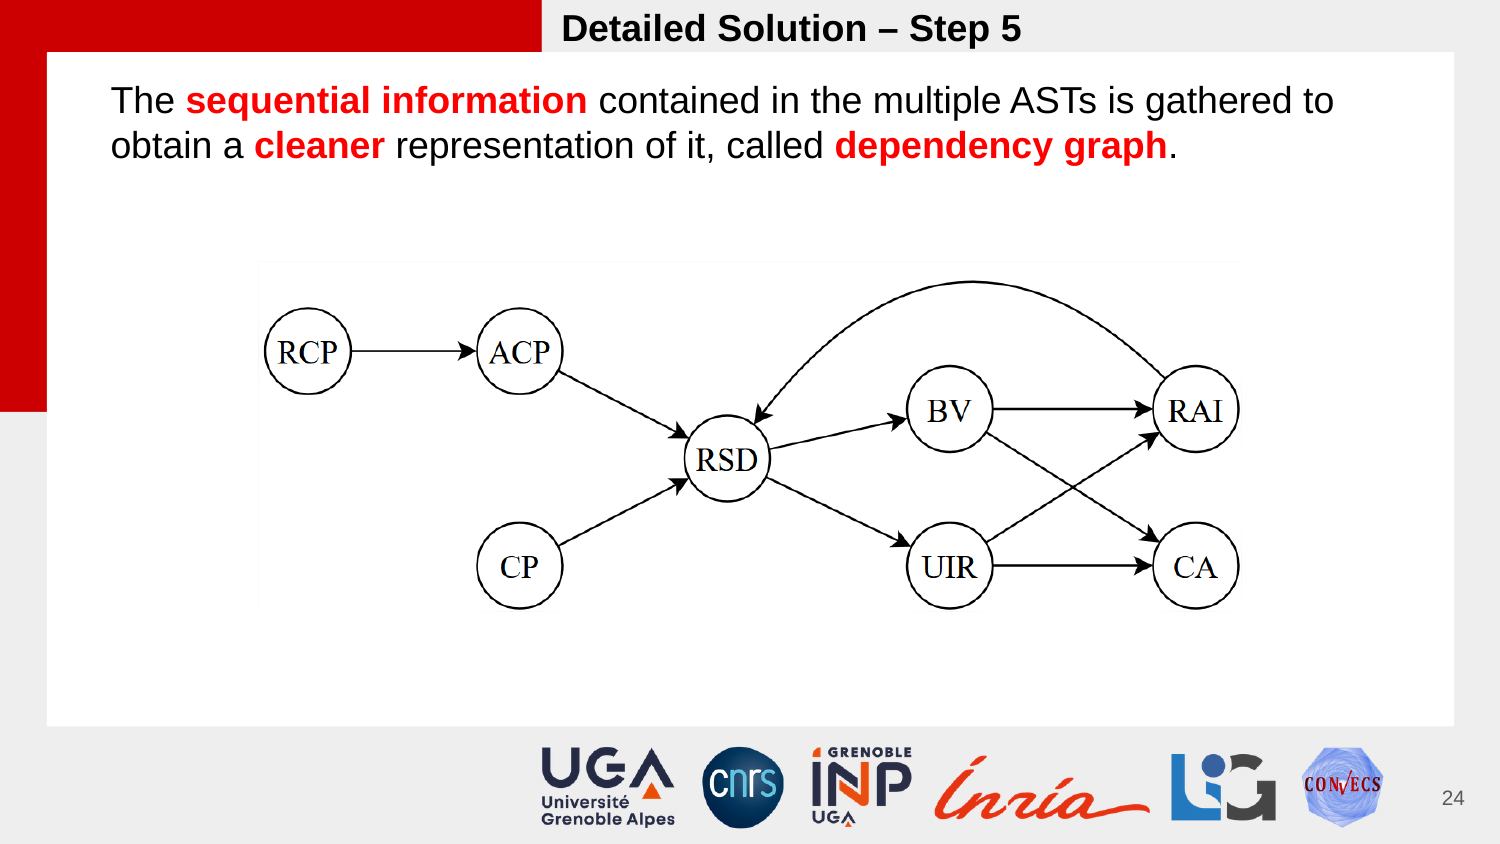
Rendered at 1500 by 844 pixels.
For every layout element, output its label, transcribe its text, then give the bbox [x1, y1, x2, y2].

text_box Detailed Solution – Step 5 [546, 0, 1441, 55]
text_box The sequential information contained in the multiple ASTs is gathered to obtain a cleaner representation of it, called dependency graph. [95, 72, 1405, 231]
slide_number <numéro> [1389, 764, 1480, 830]
picture [0, 0, 1500, 844]
